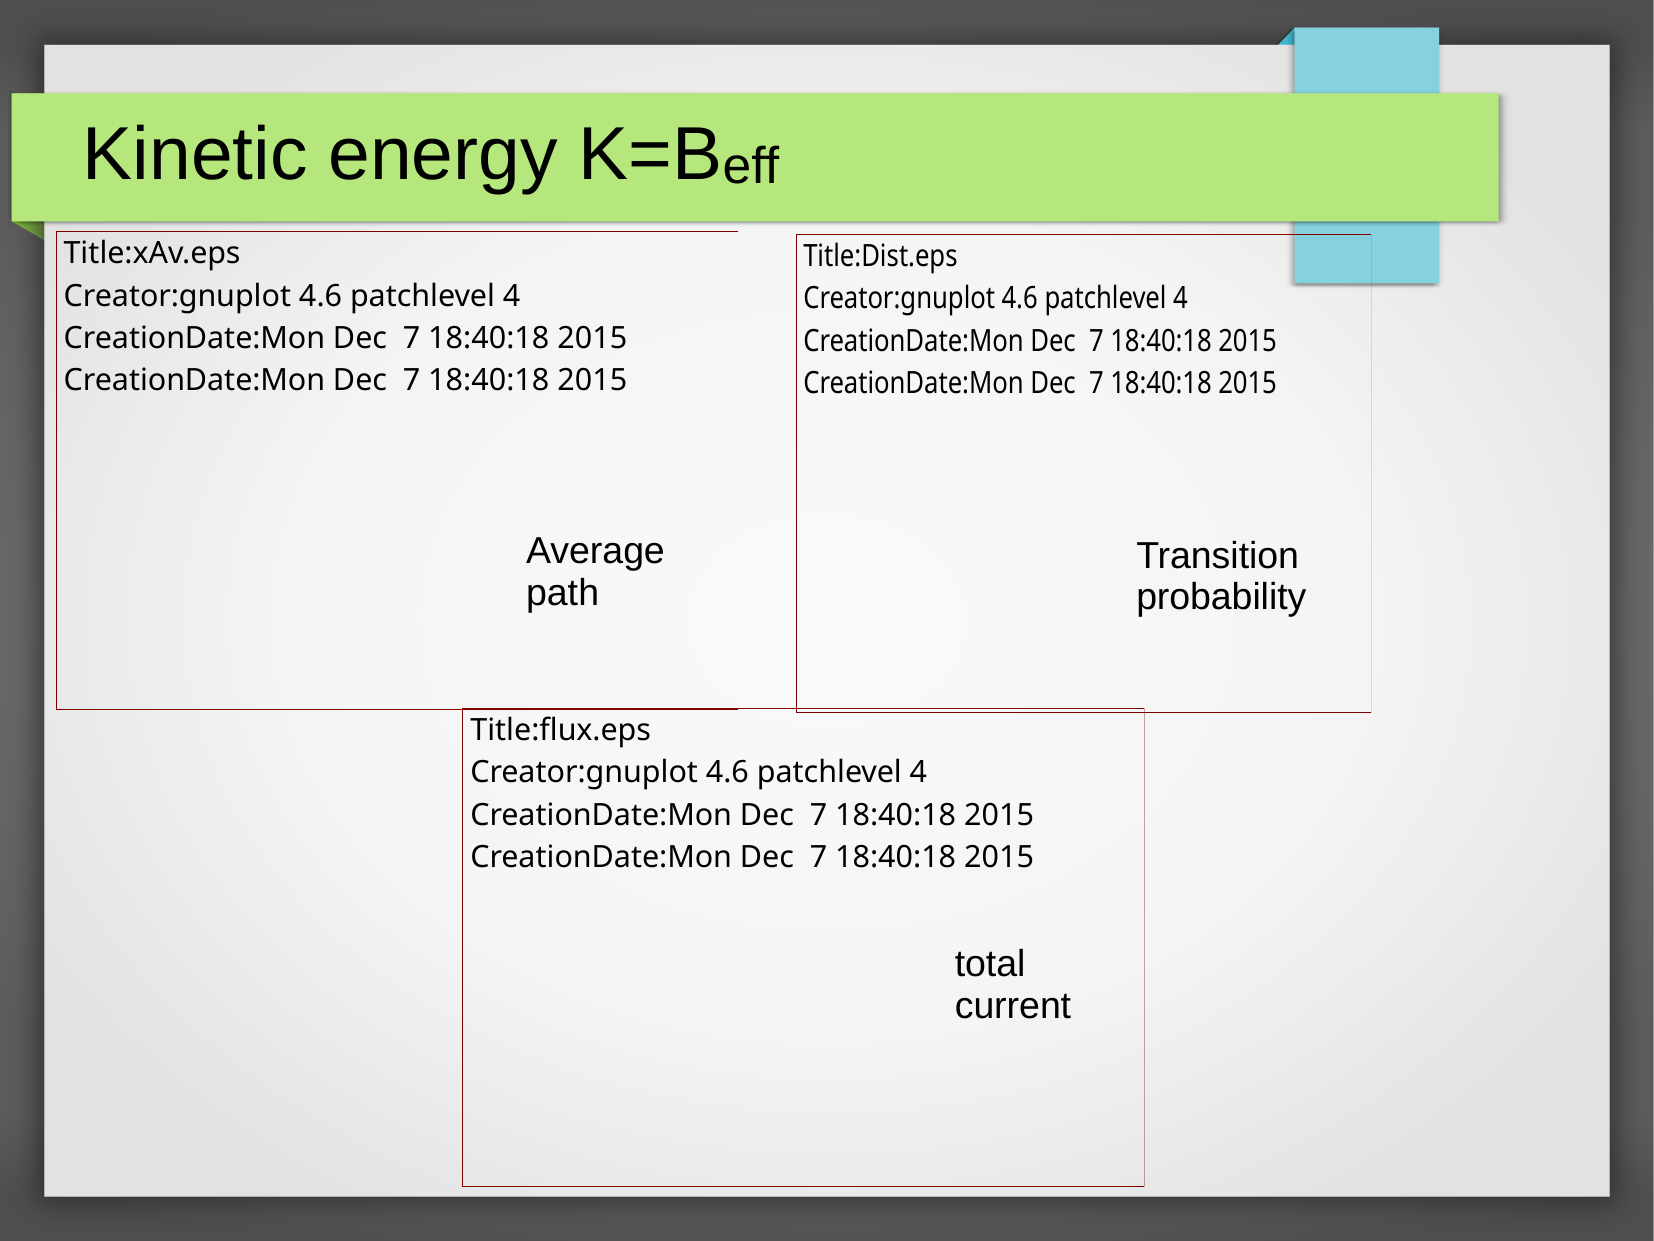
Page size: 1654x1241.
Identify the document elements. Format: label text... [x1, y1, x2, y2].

text_box total current [939, 934, 1087, 1034]
text_box Average path [511, 521, 680, 621]
title Kinetic energy K=Beff [82, 94, 1264, 213]
text_box Transition probability [1121, 526, 1322, 626]
picture [0, 0, 1654, 1241]
